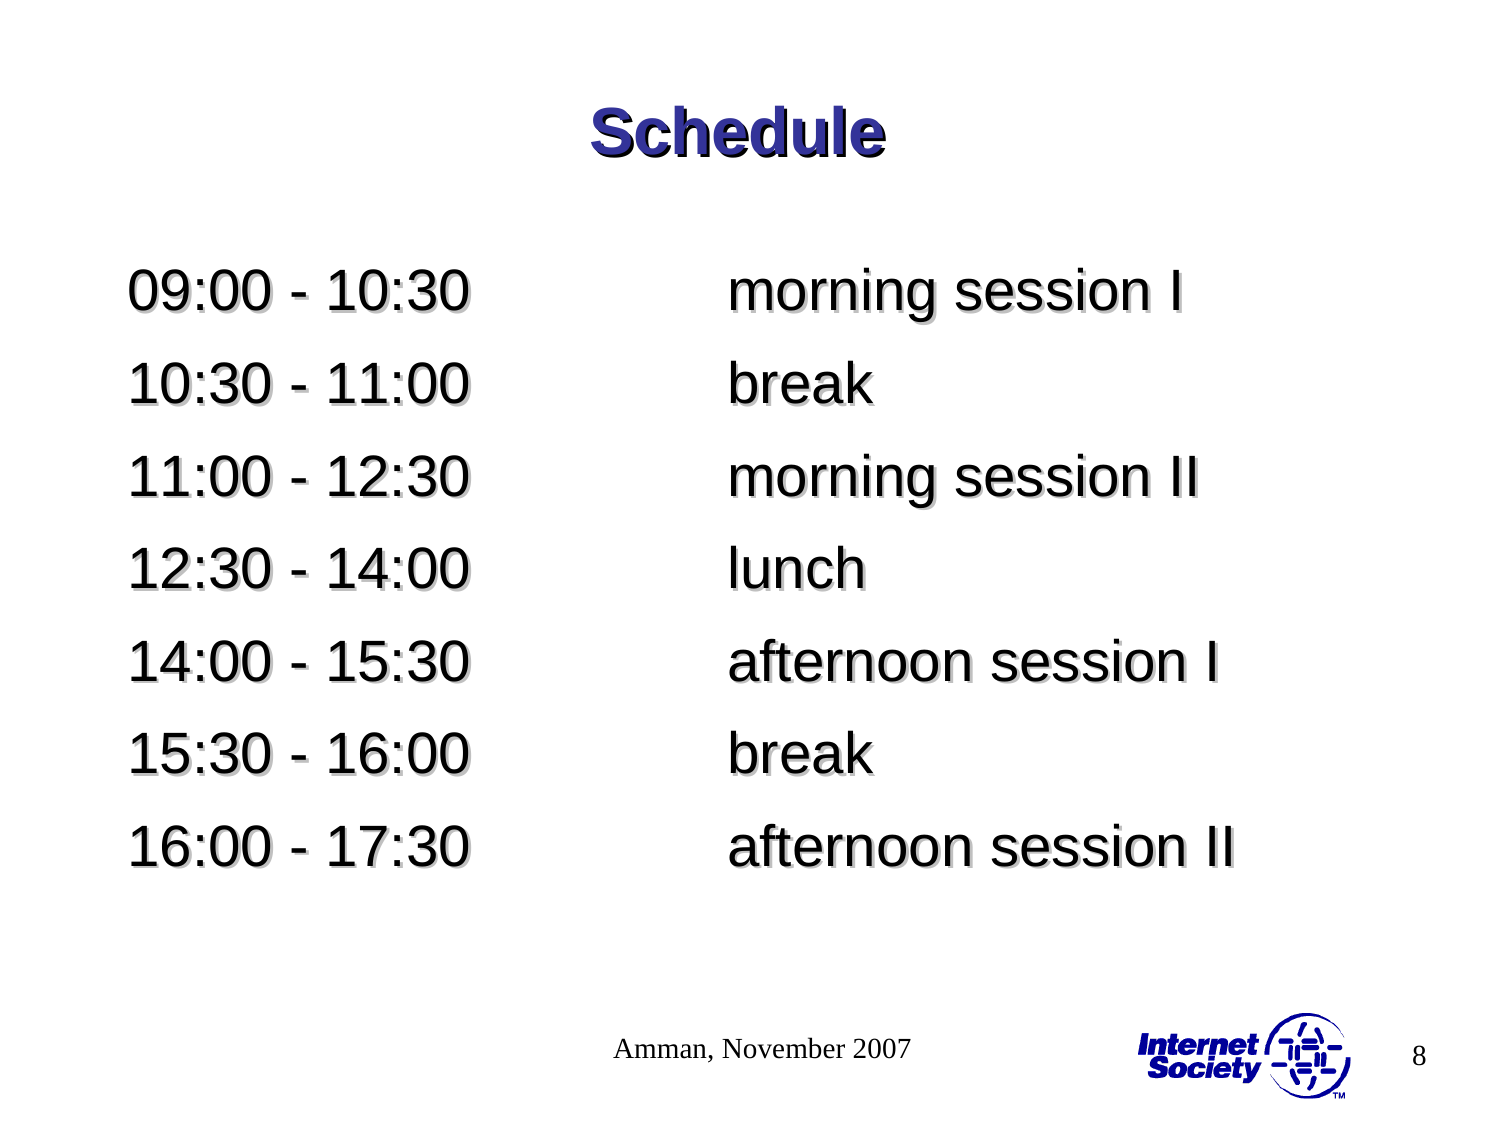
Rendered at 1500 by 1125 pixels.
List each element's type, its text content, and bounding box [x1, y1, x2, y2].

title Schedule [99, 37, 1375, 225]
list 09:00 - 10:30 morning session I 10:30 - 11:00 break 11:00 - 12:30 morning session II 12:30 - 14:00 lunch 14:00 - 15:30 afternoon session I 15:30 - 16:00 break 16:00 - 17:30 afternoon session II [112, 237, 1388, 976]
picture [1137, 1012, 1351, 1099]
